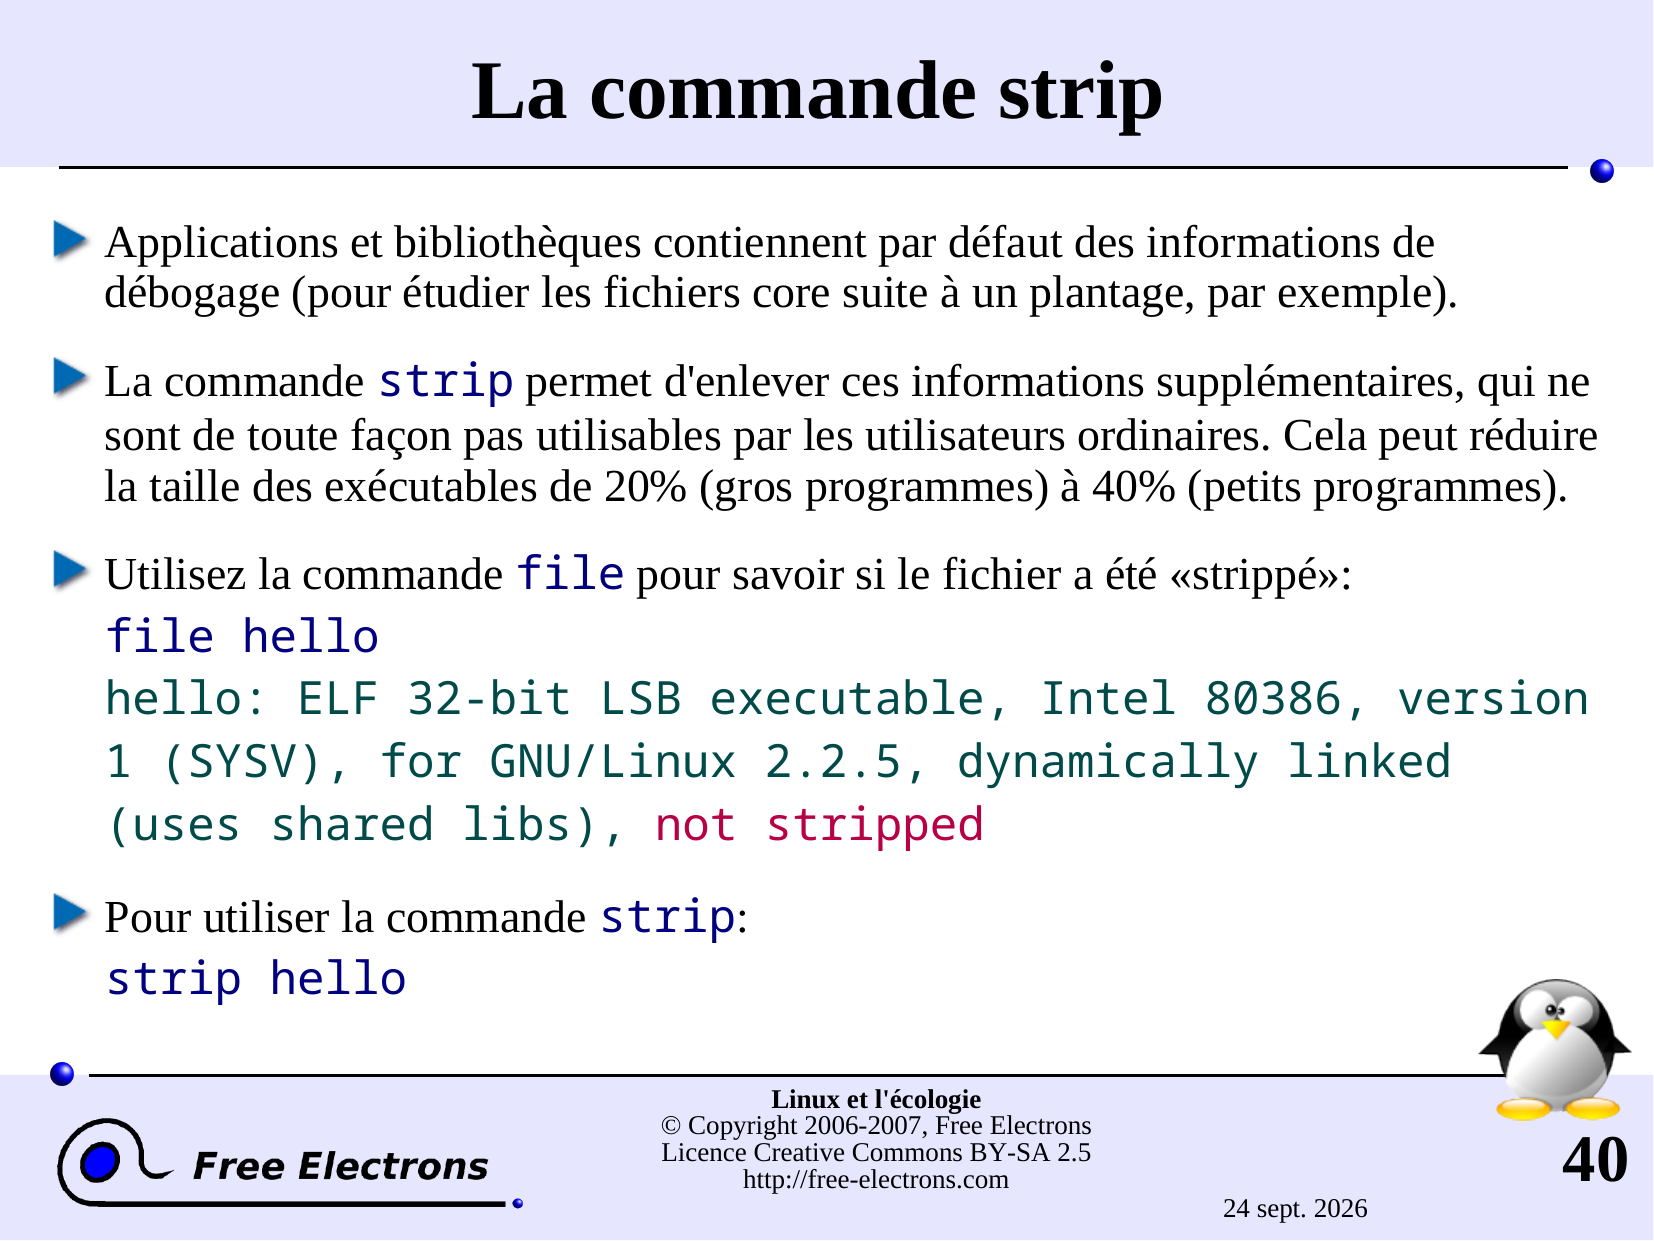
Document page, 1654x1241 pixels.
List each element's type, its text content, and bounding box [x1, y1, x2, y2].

picture [50, 1107, 527, 1216]
picture [1476, 979, 1634, 1121]
list Applications et bibliothèques contiennent par défaut des informations de débogage (pour étudier les fichiers core suite à un plantage, par exemple). La commande strip permet d'enlever ces informations supplémentaires, qui ne sont de toute façon pas utilisables par les utilisateurs ordinaires. Cela peut réduire la taille des exécutables de 20% (gros programmes) à 40% (petits programmes). Utilisez la commande file pour savoir si le fichier a été «strippé»: file hello hello: ELF 32-bit LSB executable, Intel 80386, version 1 (SYSV), for GNU/Linux 2.2.5, dynamically linked (uses shared libs), not stripped Pour utiliser la commande strip: strip hello [33, 216, 1611, 1066]
title La commande strip [33, 29, 1604, 153]
